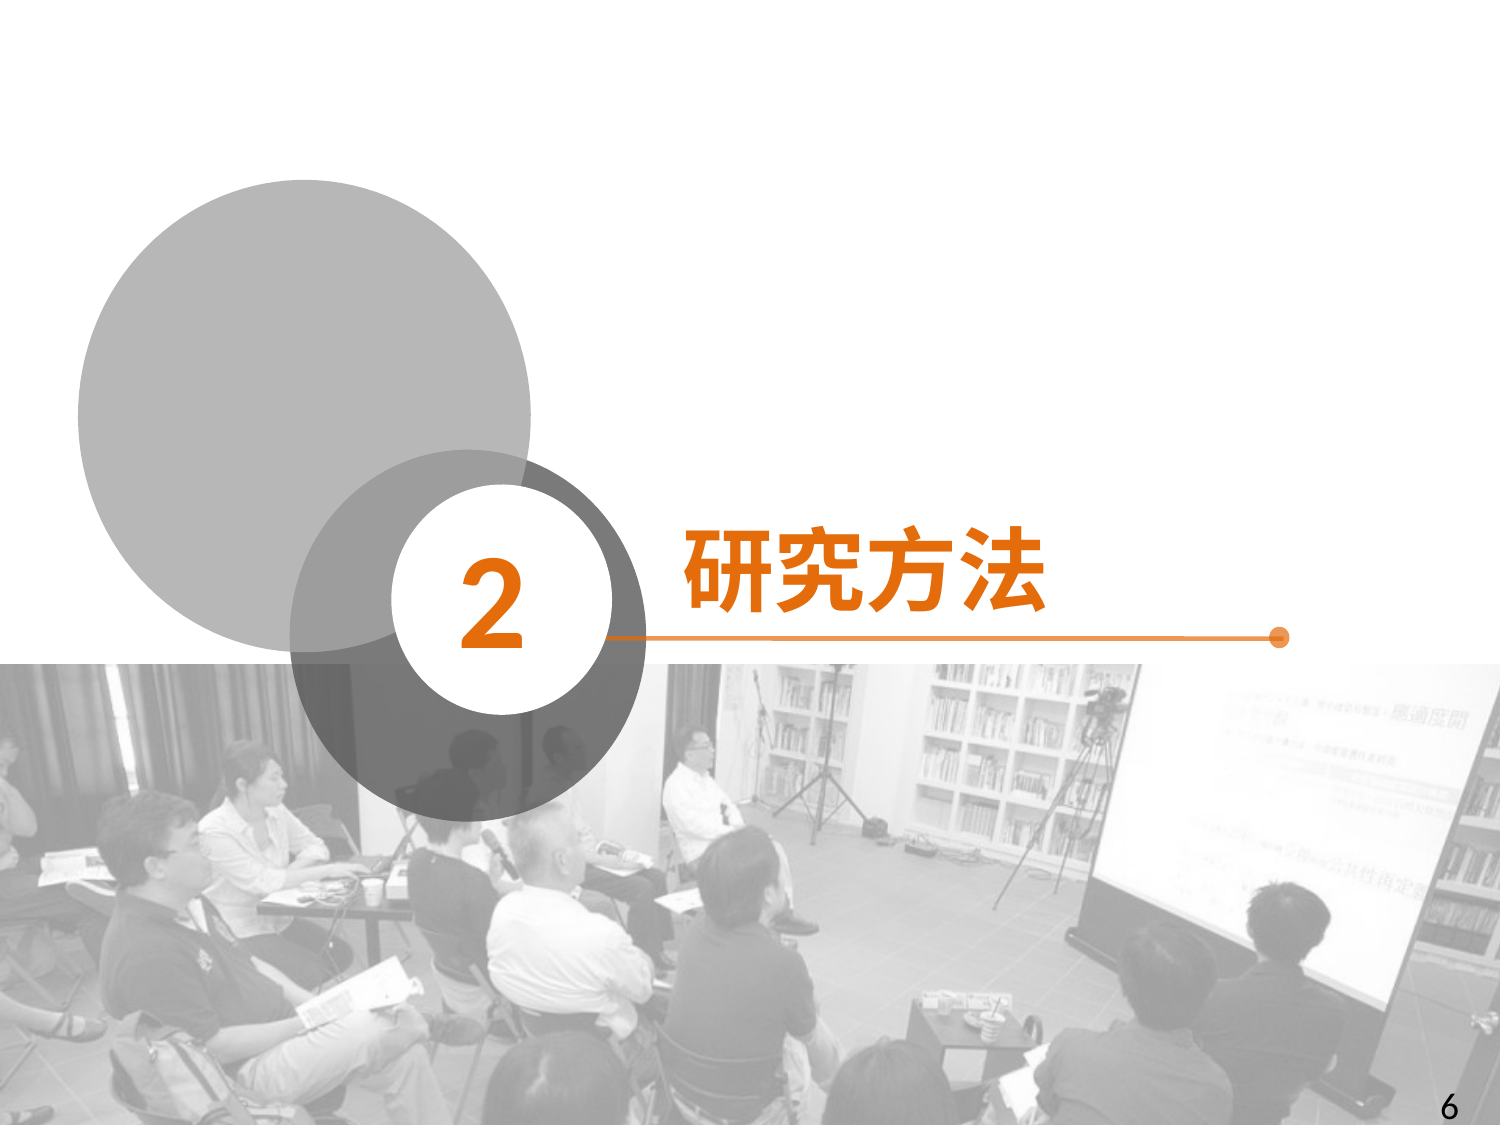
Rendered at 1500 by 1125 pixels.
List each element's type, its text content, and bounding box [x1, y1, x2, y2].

text_box 6 [1425, 1074, 1500, 1125]
text_box 研究方法 [667, 505, 1261, 630]
text_box 2 [443, 503, 620, 684]
